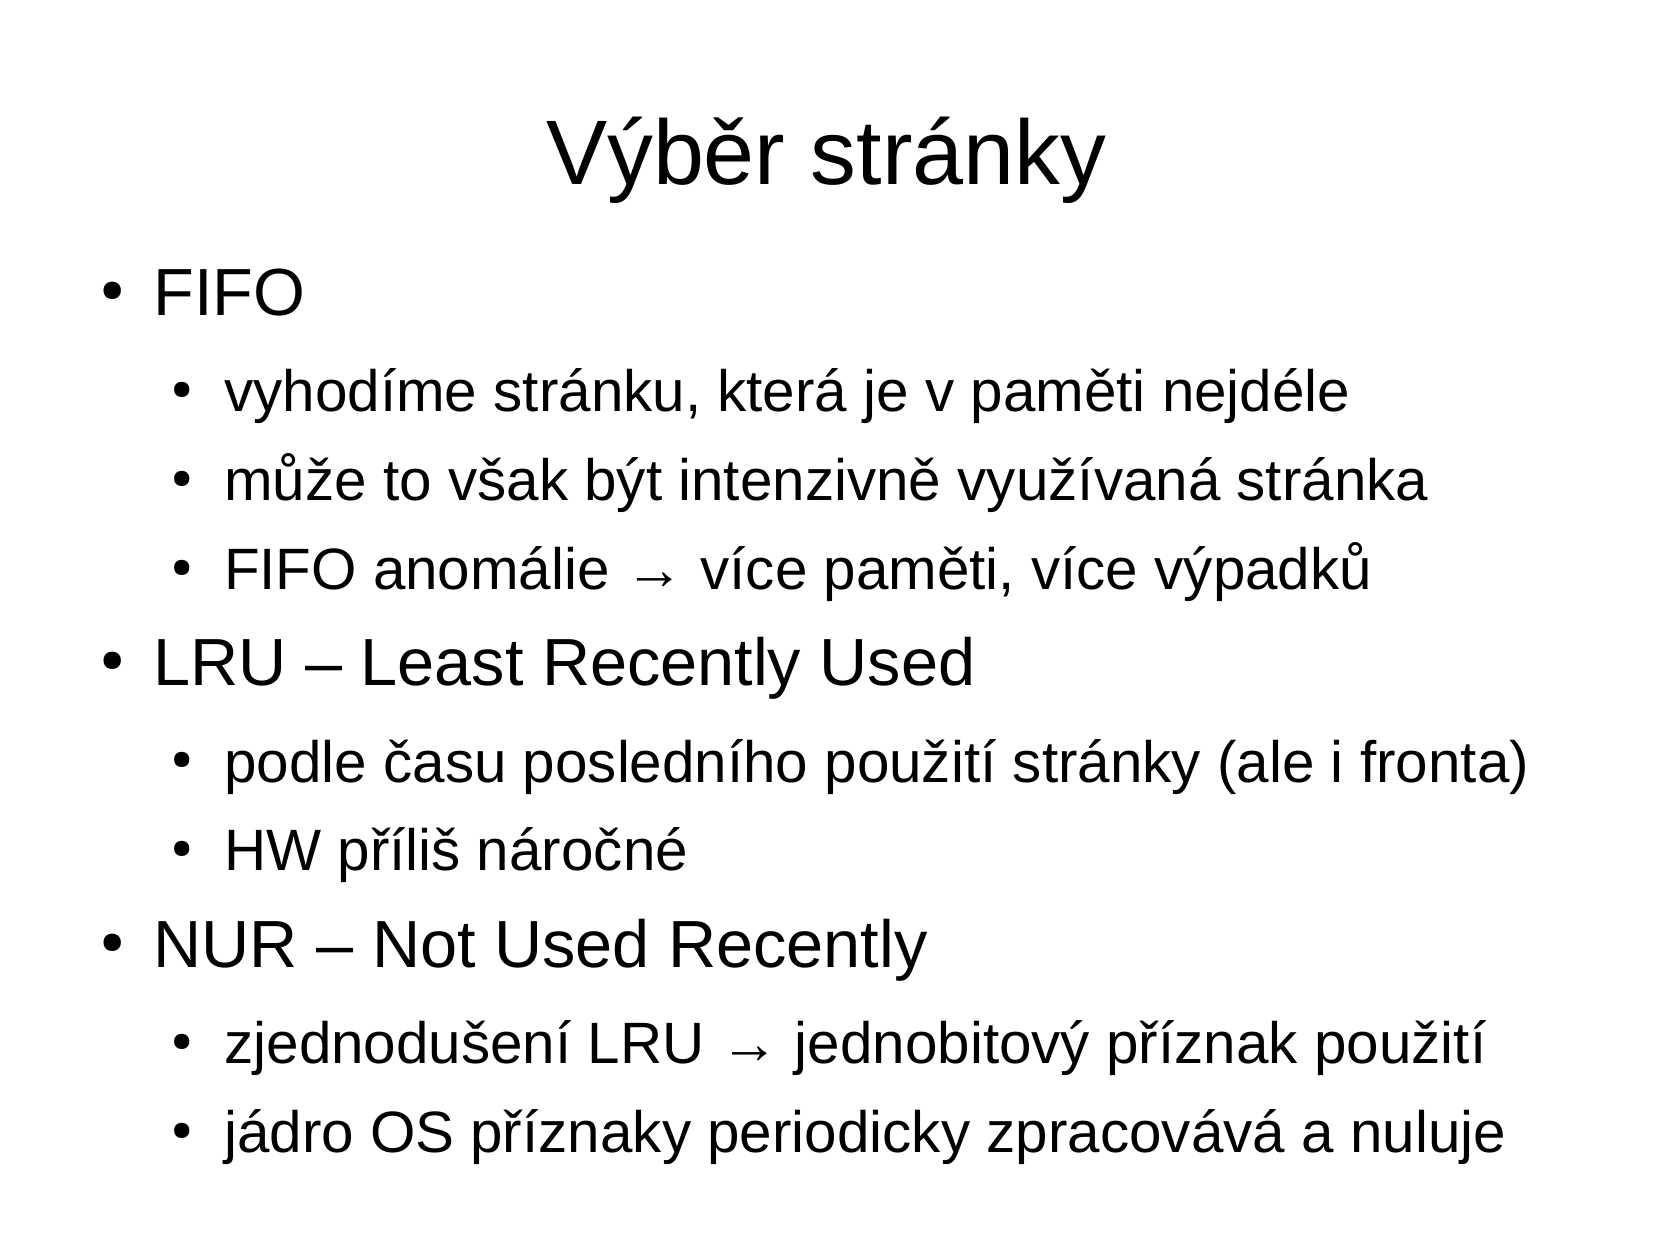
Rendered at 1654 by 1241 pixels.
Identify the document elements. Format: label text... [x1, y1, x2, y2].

list FIFO vyhodíme stránku, která je v paměti nejdéle může to však být intenzivně využívaná stránka FIFO anomálie → více paměti, více výpadků LRU – Least Recently Used podle času posledního použití stránky (ale i fronta) HW příliš náročné NUR – Not Used Recently zjednodušení LRU → jednobitový příznak použití jádro OS příznaky periodicky zpracovává a nuluje [82, 254, 1571, 1163]
title Výběr stránky [82, 56, 1571, 250]
